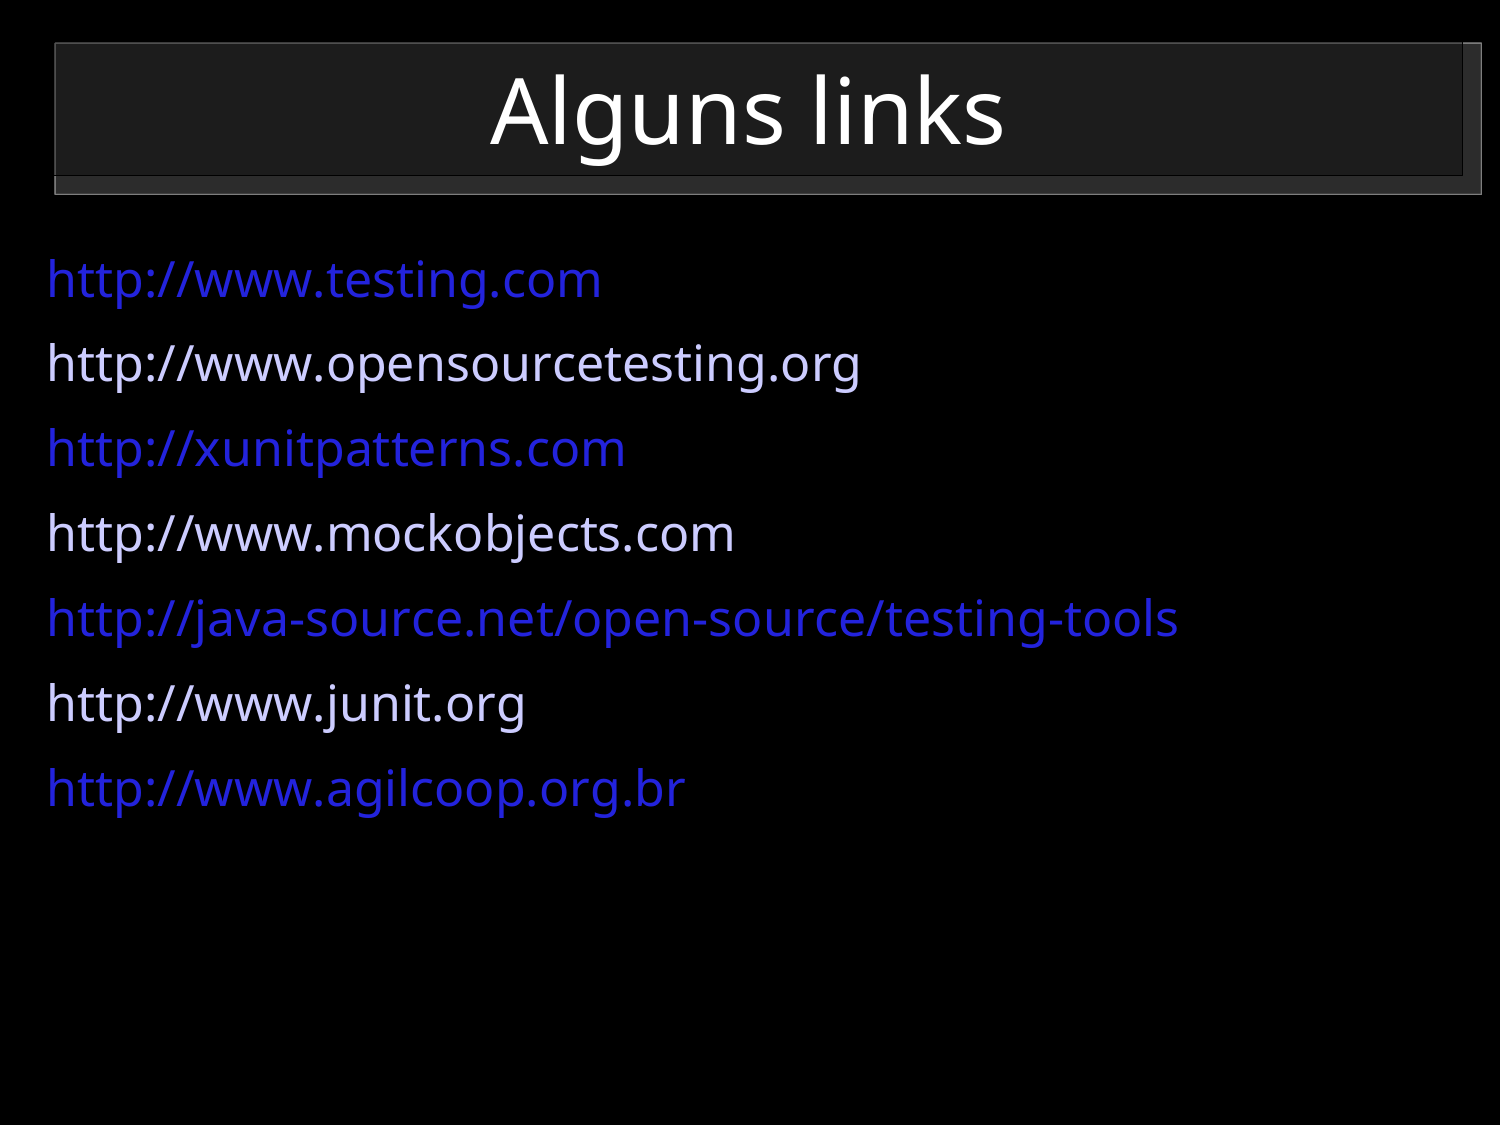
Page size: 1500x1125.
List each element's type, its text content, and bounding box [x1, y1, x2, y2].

title Alguns links [29, 38, 1469, 180]
list http://www.testing.com http://www.opensourcetesting.org http://xunitpatterns.com http://www.mockobjects.com http://java-source.net/open-source/testing-tools http://www.junit.org http://www.agilcoop.org.br [29, 243, 1469, 1073]
